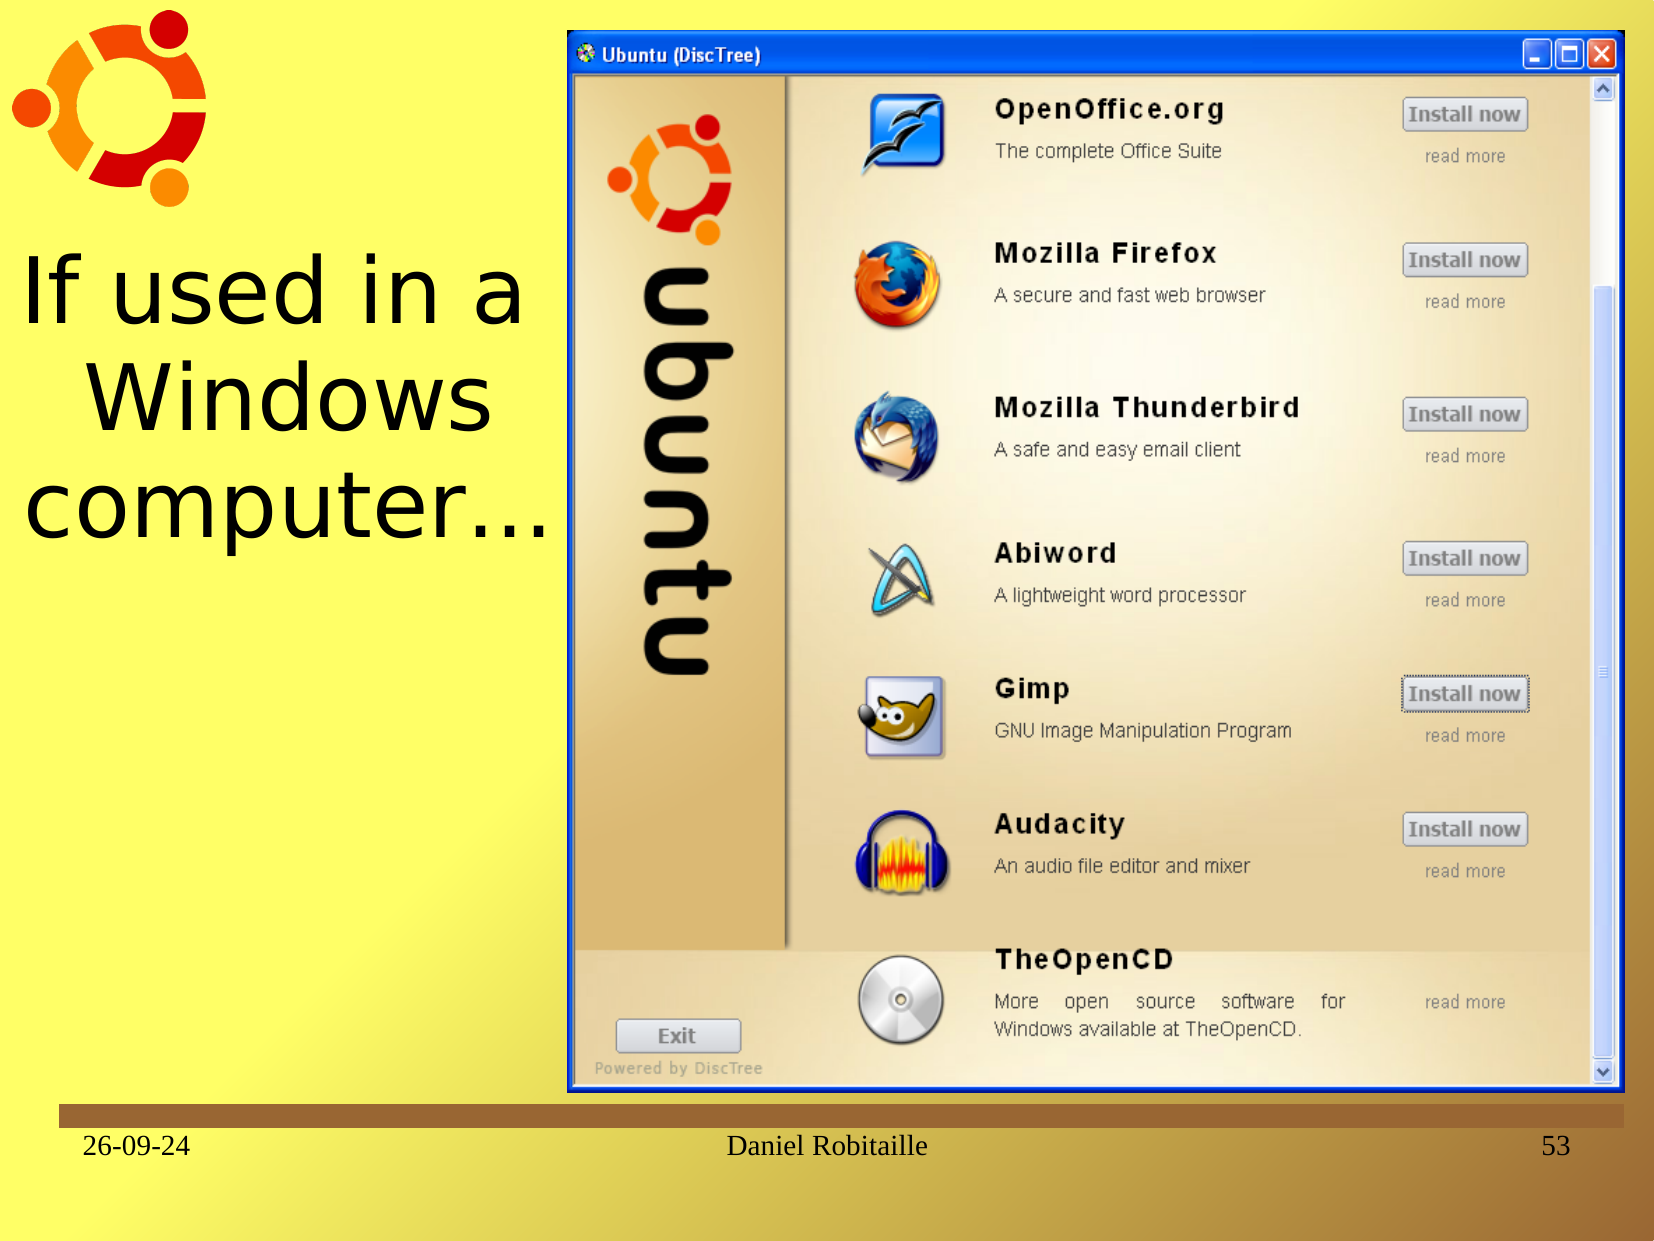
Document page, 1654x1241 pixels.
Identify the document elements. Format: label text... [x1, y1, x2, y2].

title If used in a Windows computer... [0, 237, 567, 559]
picture [12, 10, 207, 207]
picture [567, 30, 1625, 1093]
